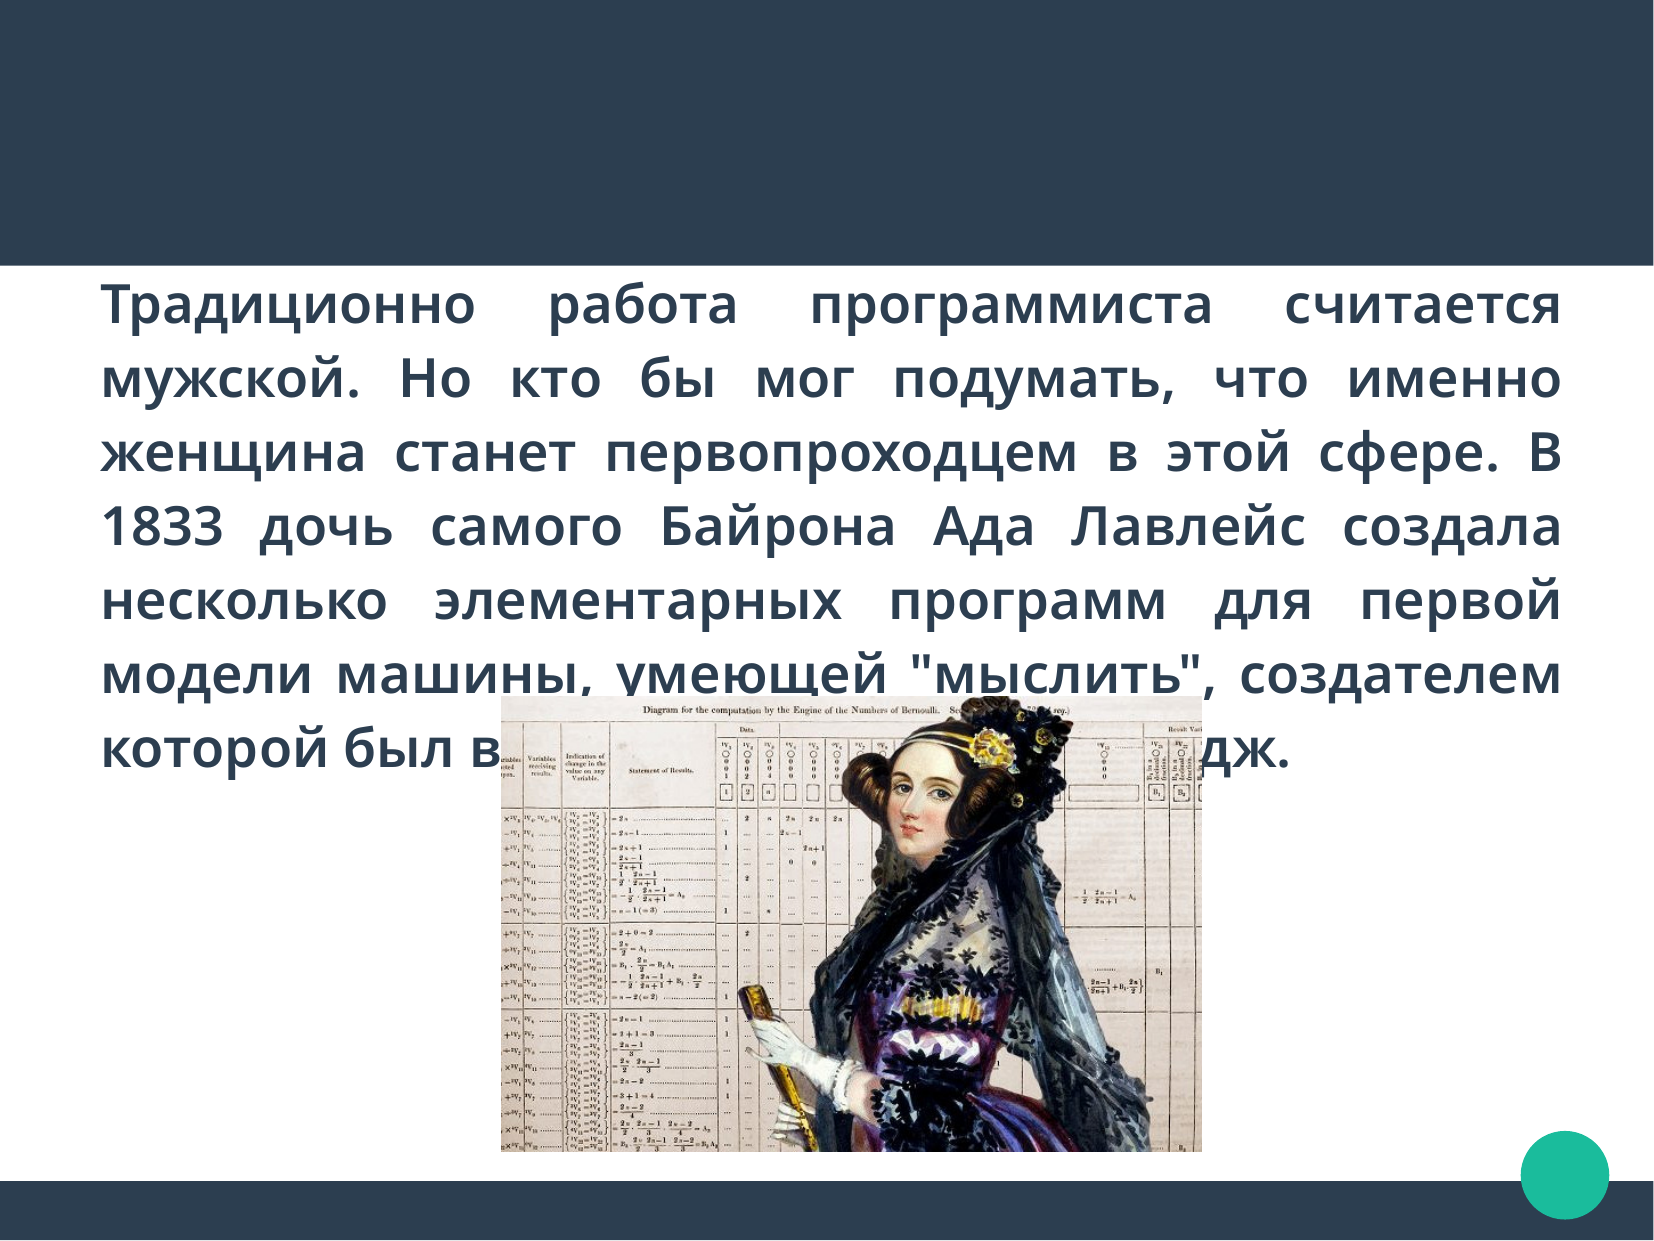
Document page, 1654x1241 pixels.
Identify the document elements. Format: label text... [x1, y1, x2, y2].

list Традиционно работа программиста считается мужской. Но кто бы мог подумать, что именно женщина станет первопроходцем в этой сфере. В 1833 дочь самого Байрона Ада Лавлейс создала несколько элементарных программ для первой модели машины, умеющей "мыслить", создателем которой был всем известный Ч. Бэббидж. [29, 265, 1565, 1093]
picture [501, 696, 1202, 1152]
